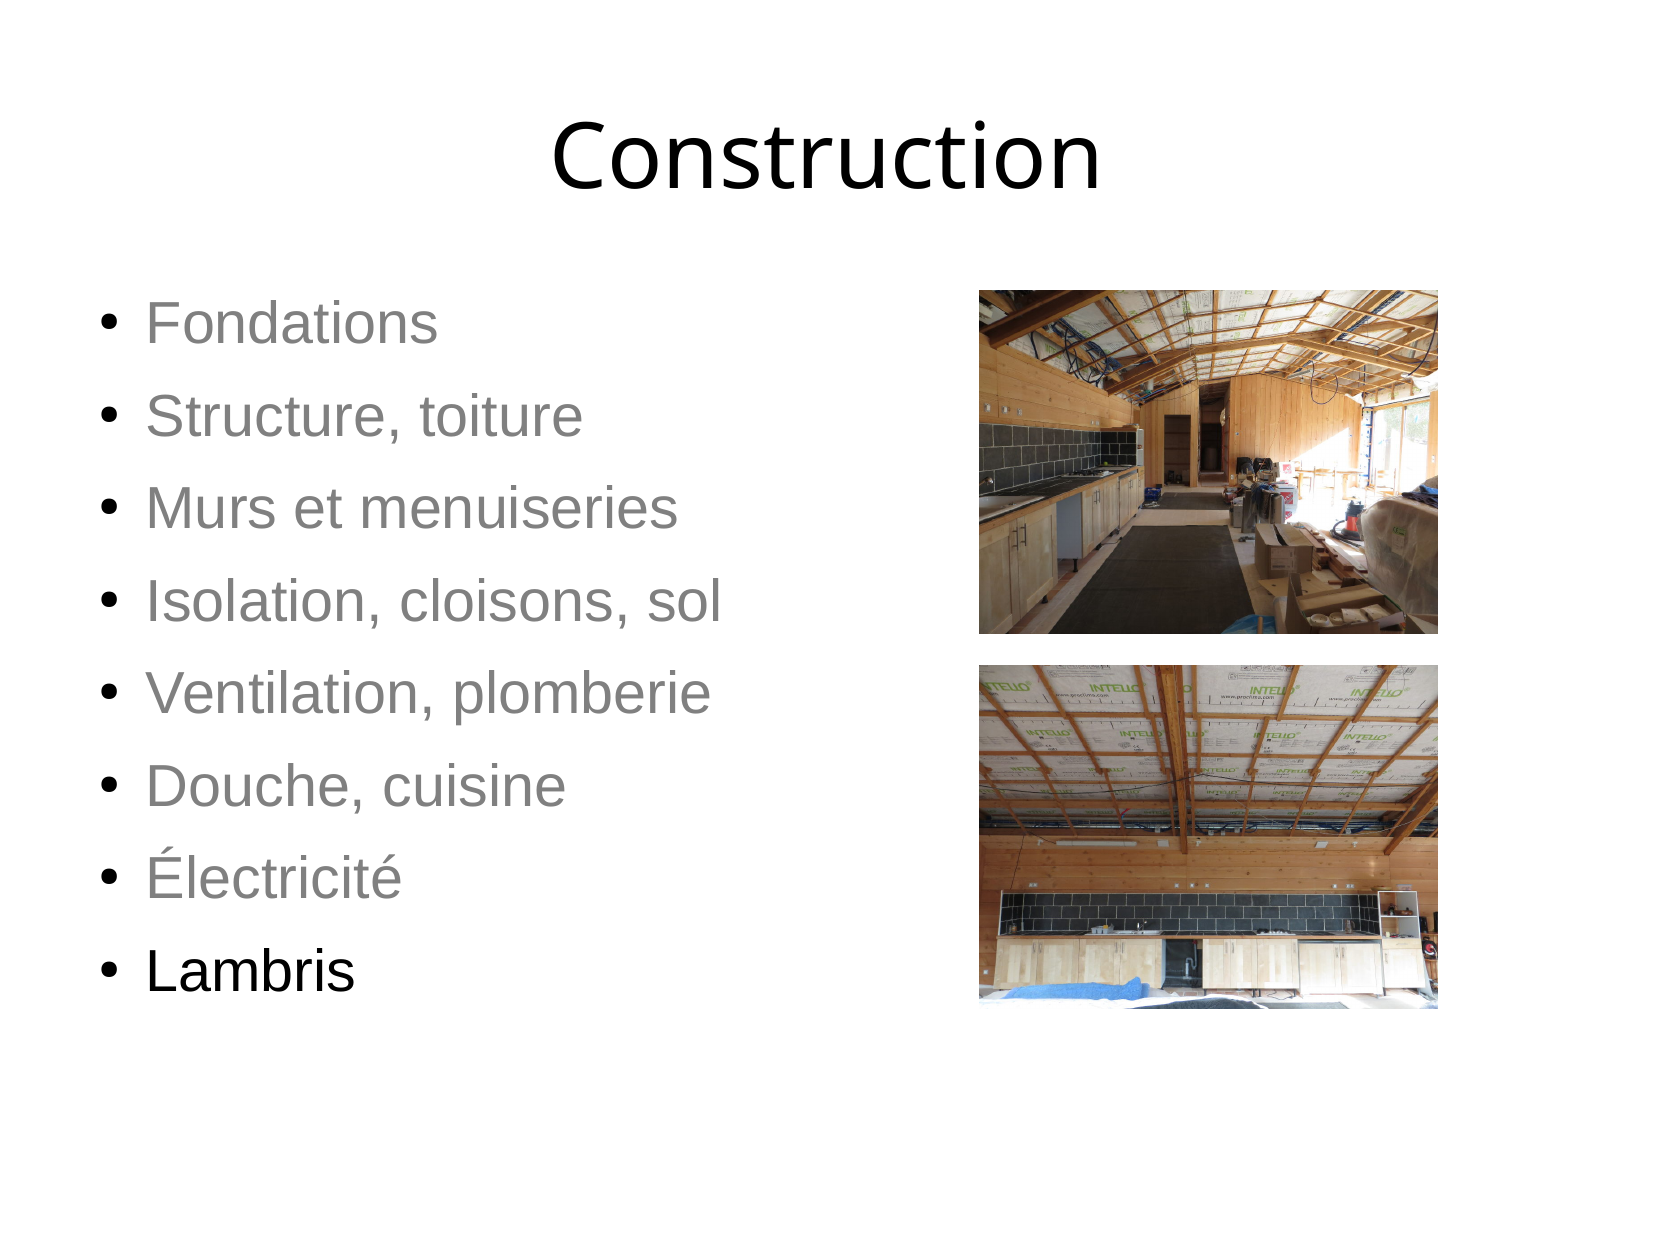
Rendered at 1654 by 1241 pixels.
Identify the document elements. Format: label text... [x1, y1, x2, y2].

list Fondations Structure, toiture Murs et menuiseries Isolation, cloisons, sol Ventilation, plomberie Douche, cuisine Électricité Lambris [82, 290, 809, 1010]
picture [979, 665, 1438, 1009]
picture [979, 290, 1438, 634]
title Construction [82, 49, 1571, 257]
